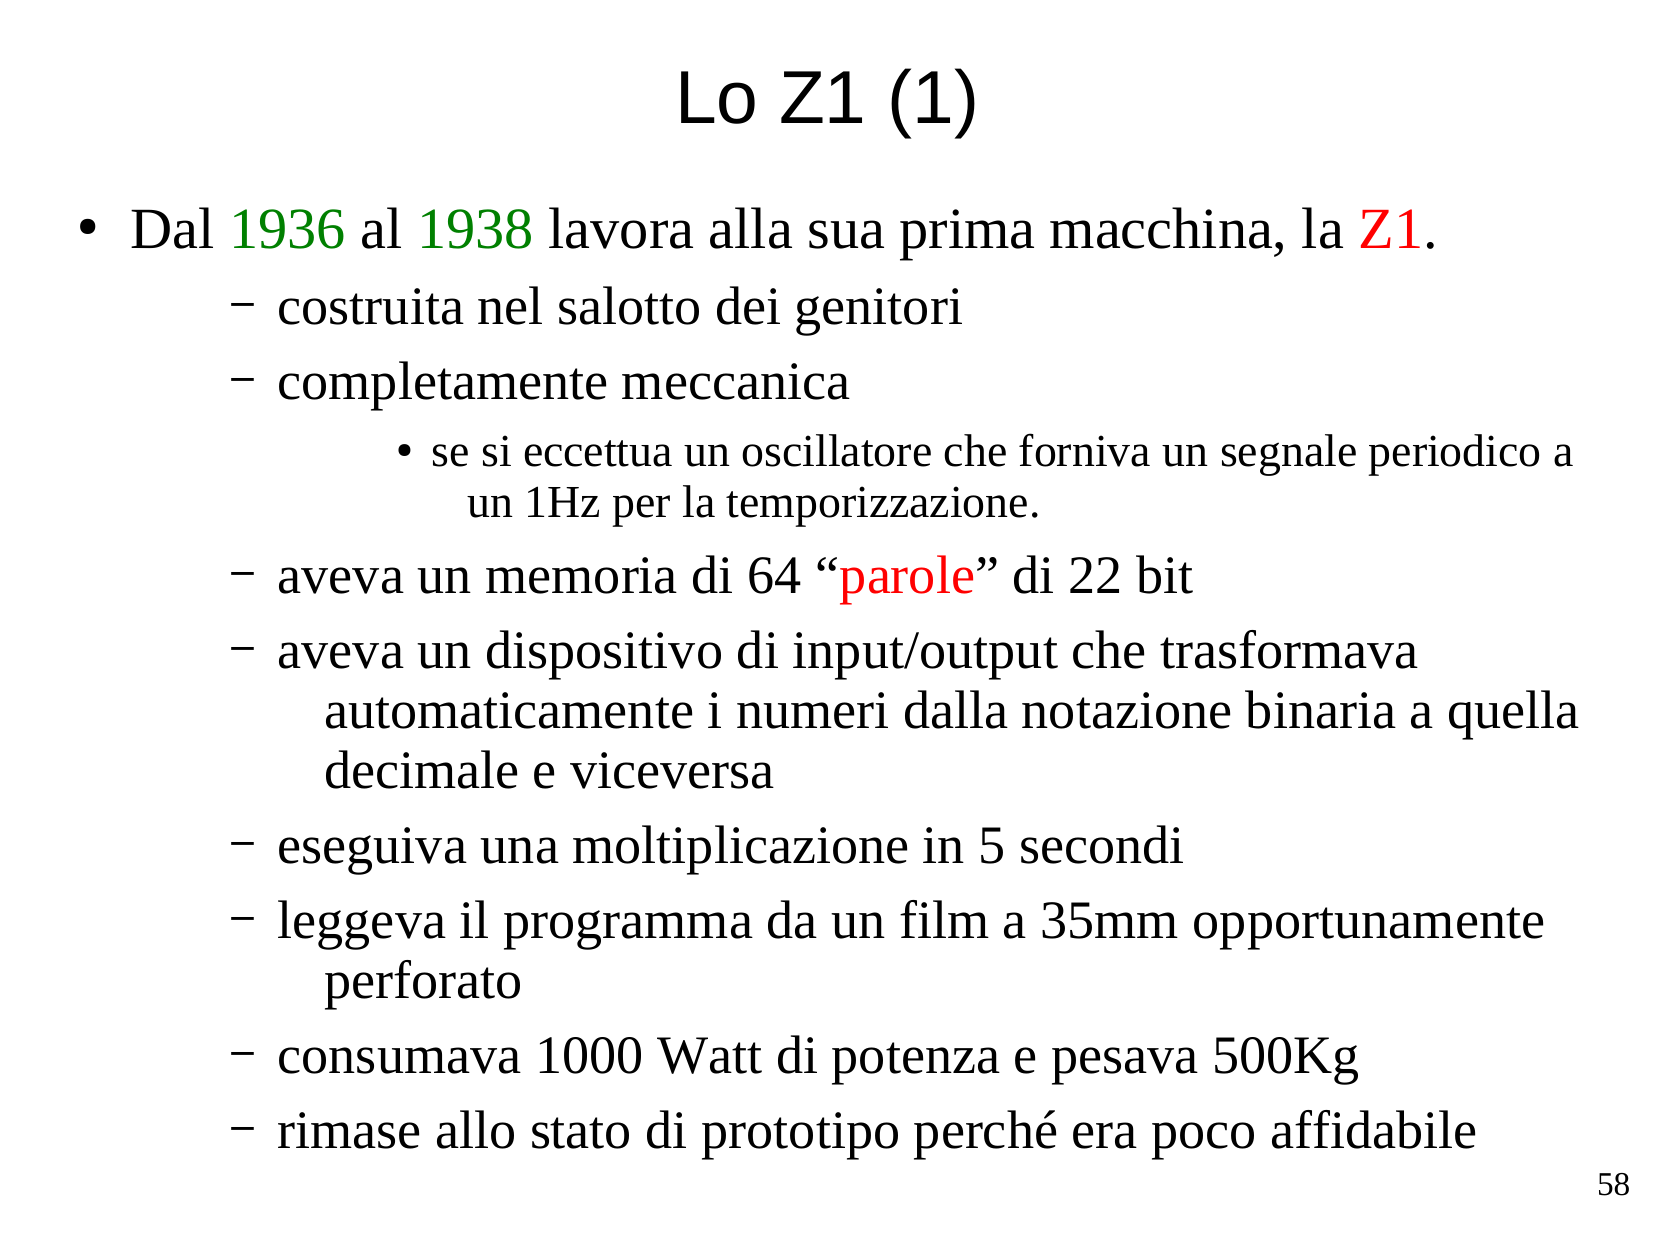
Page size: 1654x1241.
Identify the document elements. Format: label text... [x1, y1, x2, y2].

title Lo Z1 (1) [37, 30, 1617, 166]
list Dal 1936 al 1938 lavora alla sua prima macchina, la Z1. costruita nel salotto dei genitori completamente meccanica se si eccettua un oscillatore che forniva un segnale periodico a un 1Hz per la temporizzazione. aveva un memoria di 64 “parole” di 22 bit aveva un dispositivo di input/output che trasformava automaticamente i numeri dalla notazione binaria a quella decimale e viceversa eseguiva una moltiplicazione in 5 secondi leggeva il programma da un film a 35mm opportunamente perforato consumava 1000 Watt di potenza e pesava 500Kg rimase allo stato di prototipo perché era poco affidabile [42, 196, 1612, 1187]
